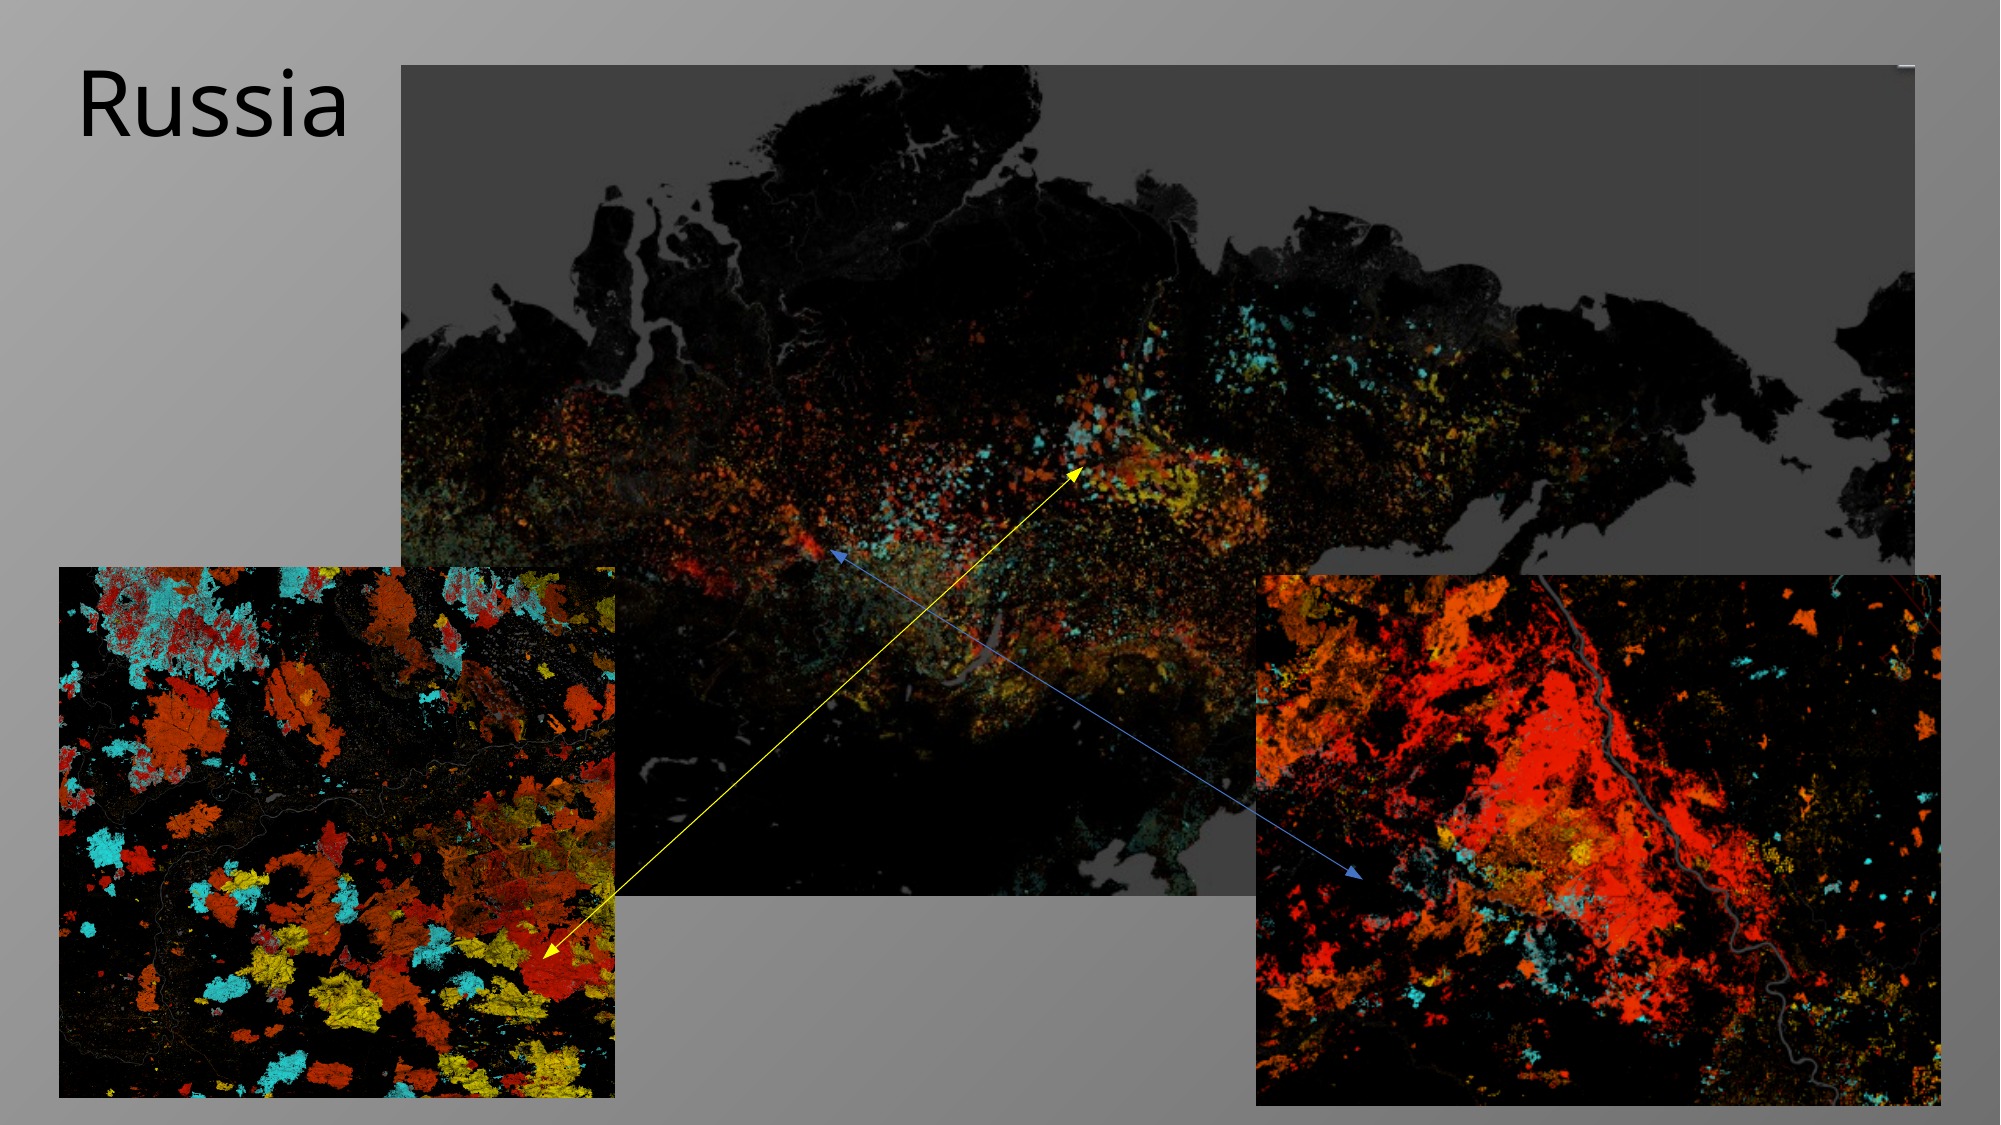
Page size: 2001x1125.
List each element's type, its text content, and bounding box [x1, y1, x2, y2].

picture [59, 65, 1941, 1107]
title Russia [60, 45, 466, 170]
